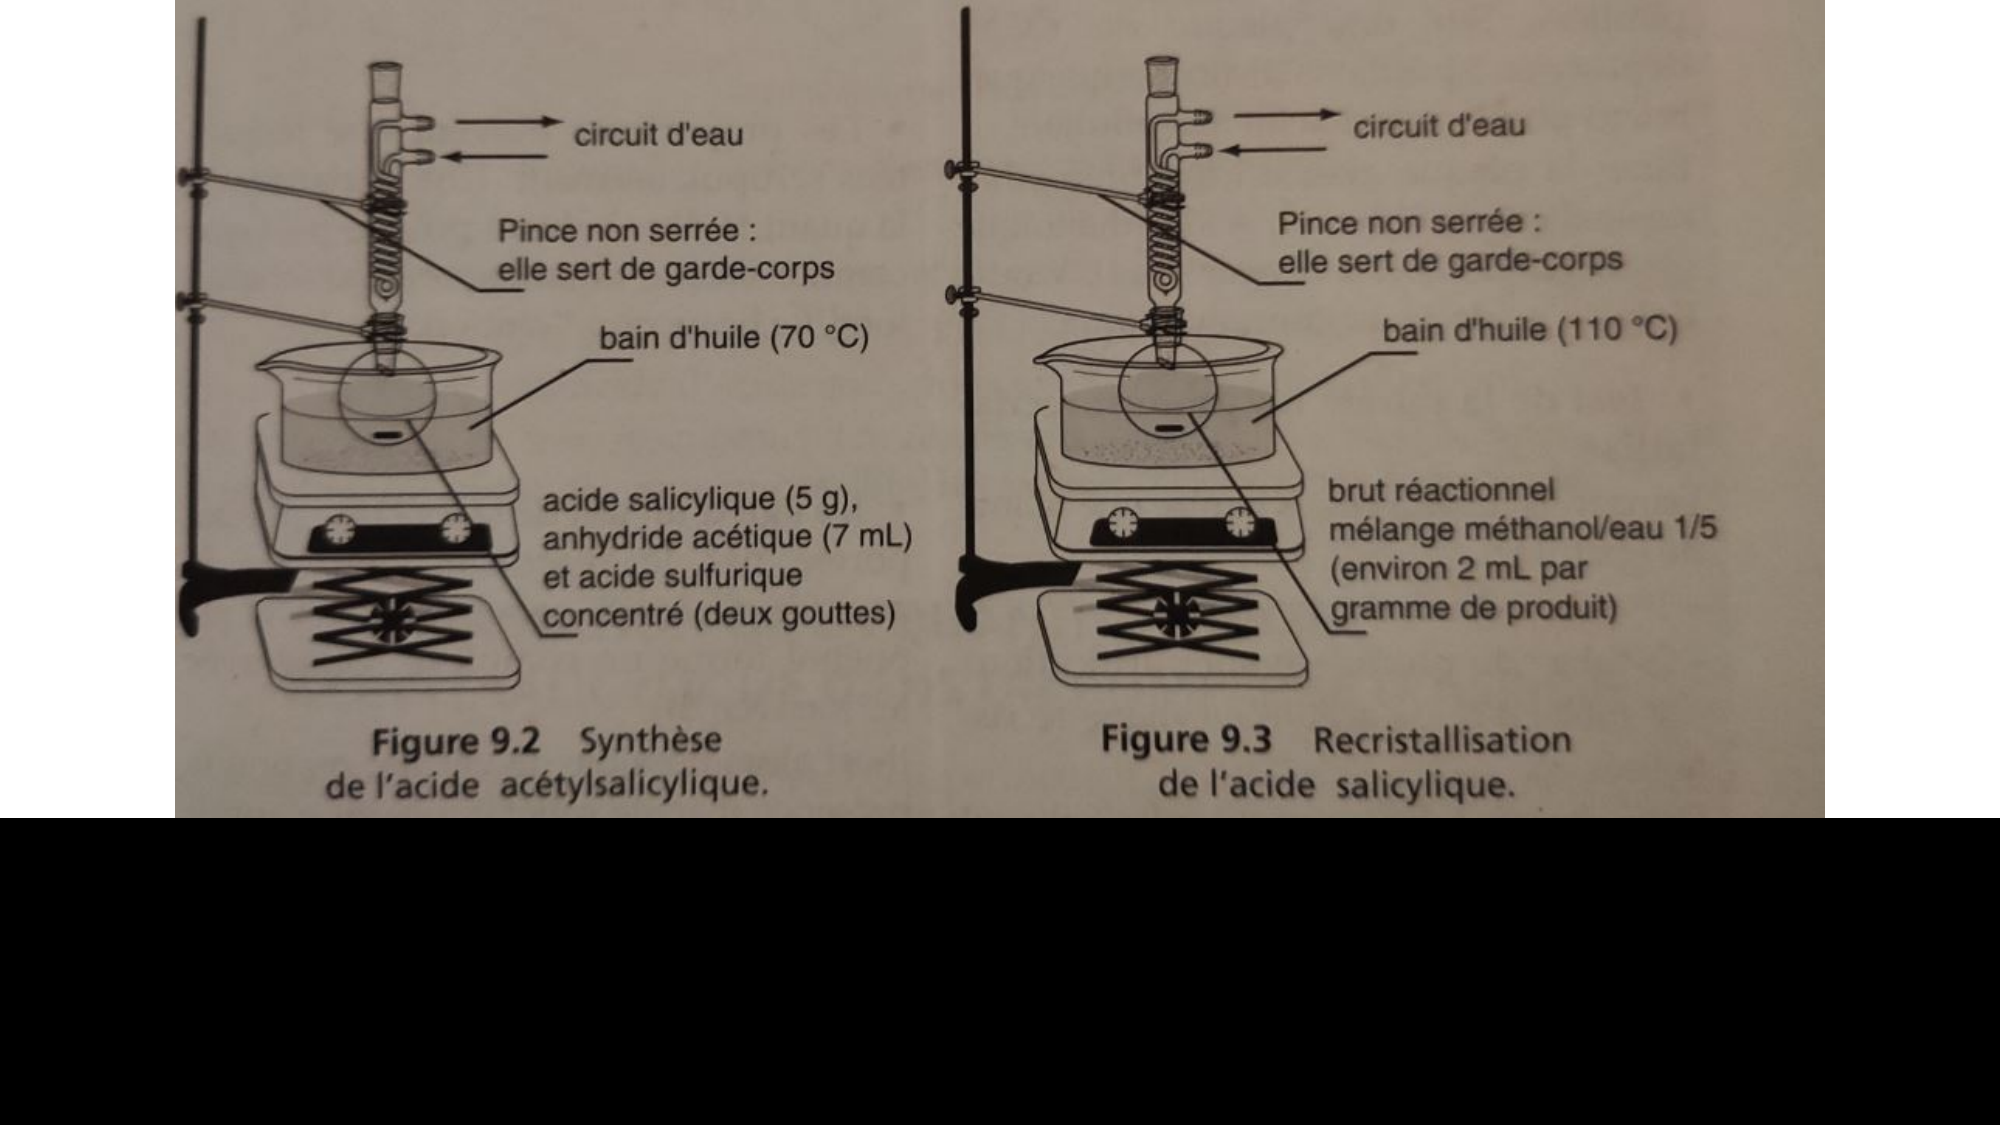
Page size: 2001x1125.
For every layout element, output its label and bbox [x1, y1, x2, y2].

text_box [0, 818, 2000, 1125]
picture [175, 0, 1825, 818]
